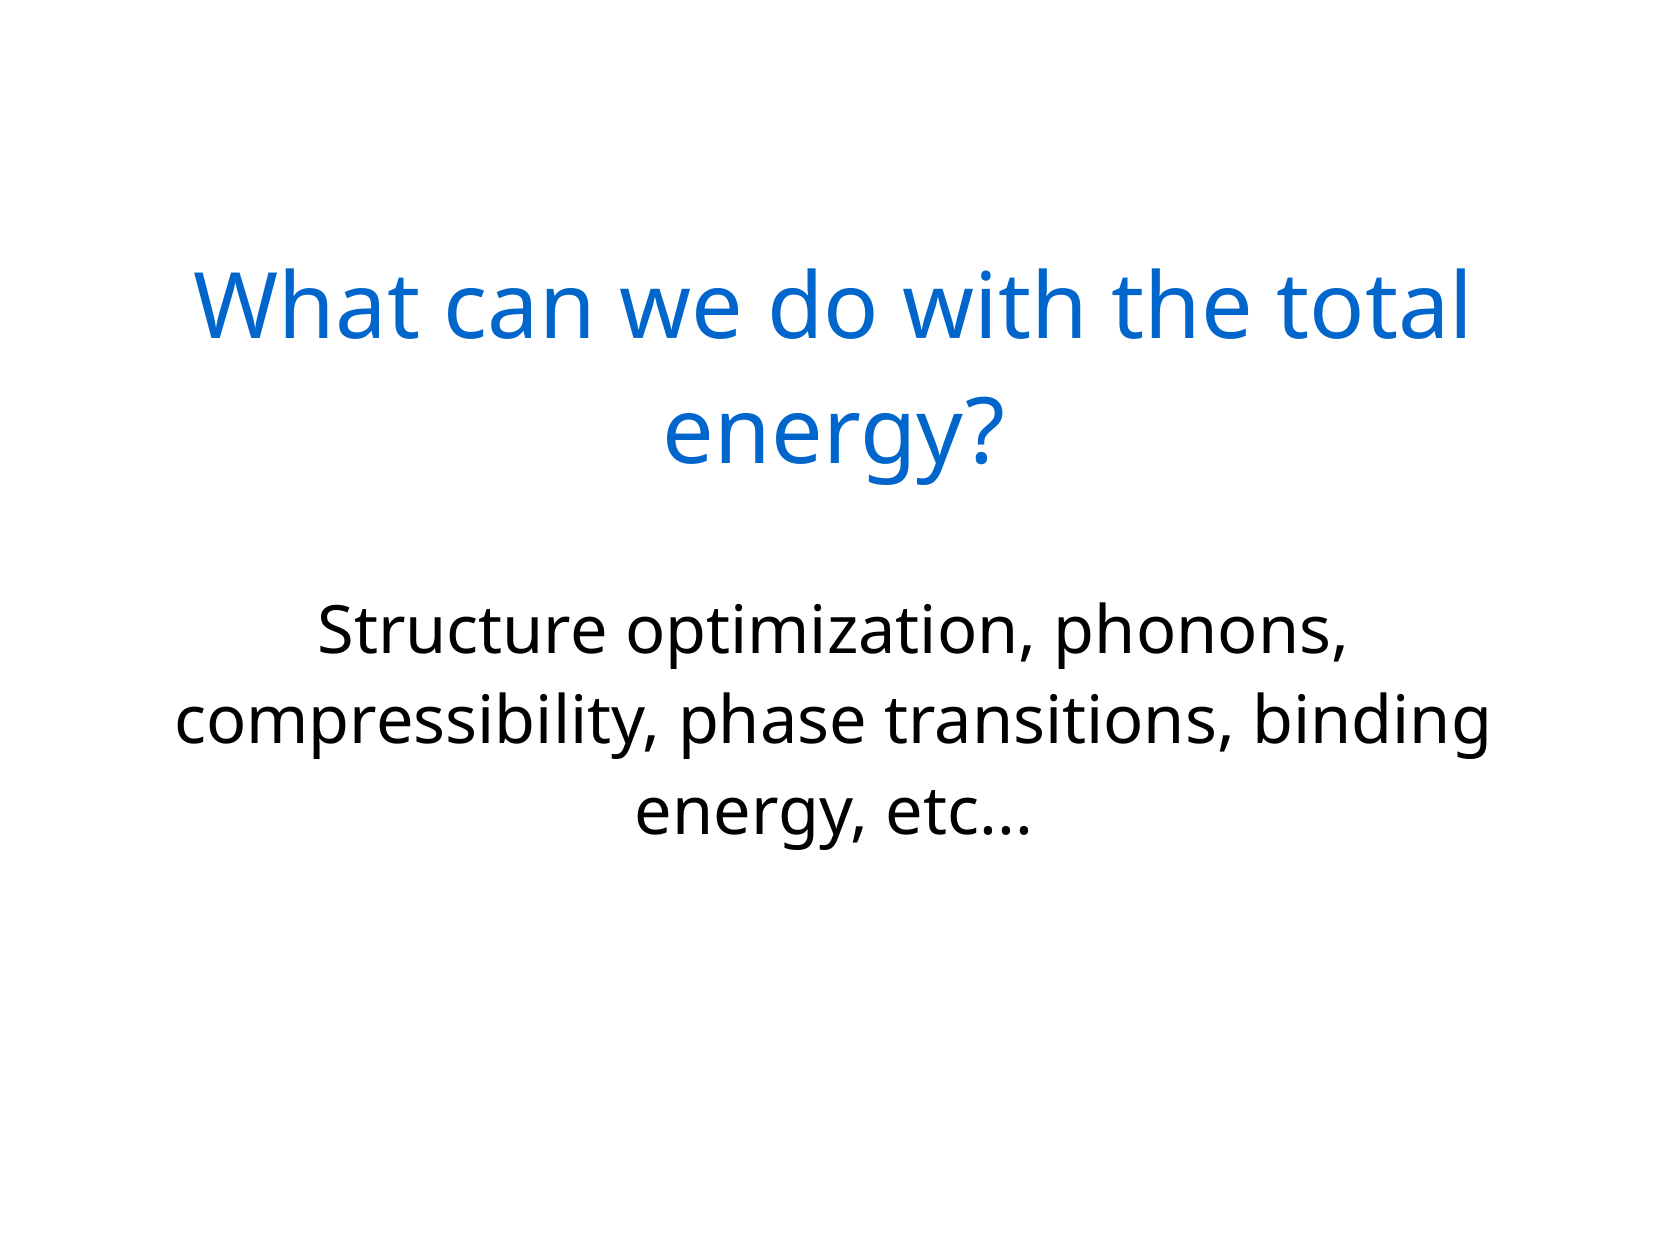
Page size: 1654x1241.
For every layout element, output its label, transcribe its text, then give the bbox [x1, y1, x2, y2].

title What can we do with the total energy? Structure optimization, phonons, compressibility, phase transitions, binding energy, etc... [90, 256, 1579, 839]
